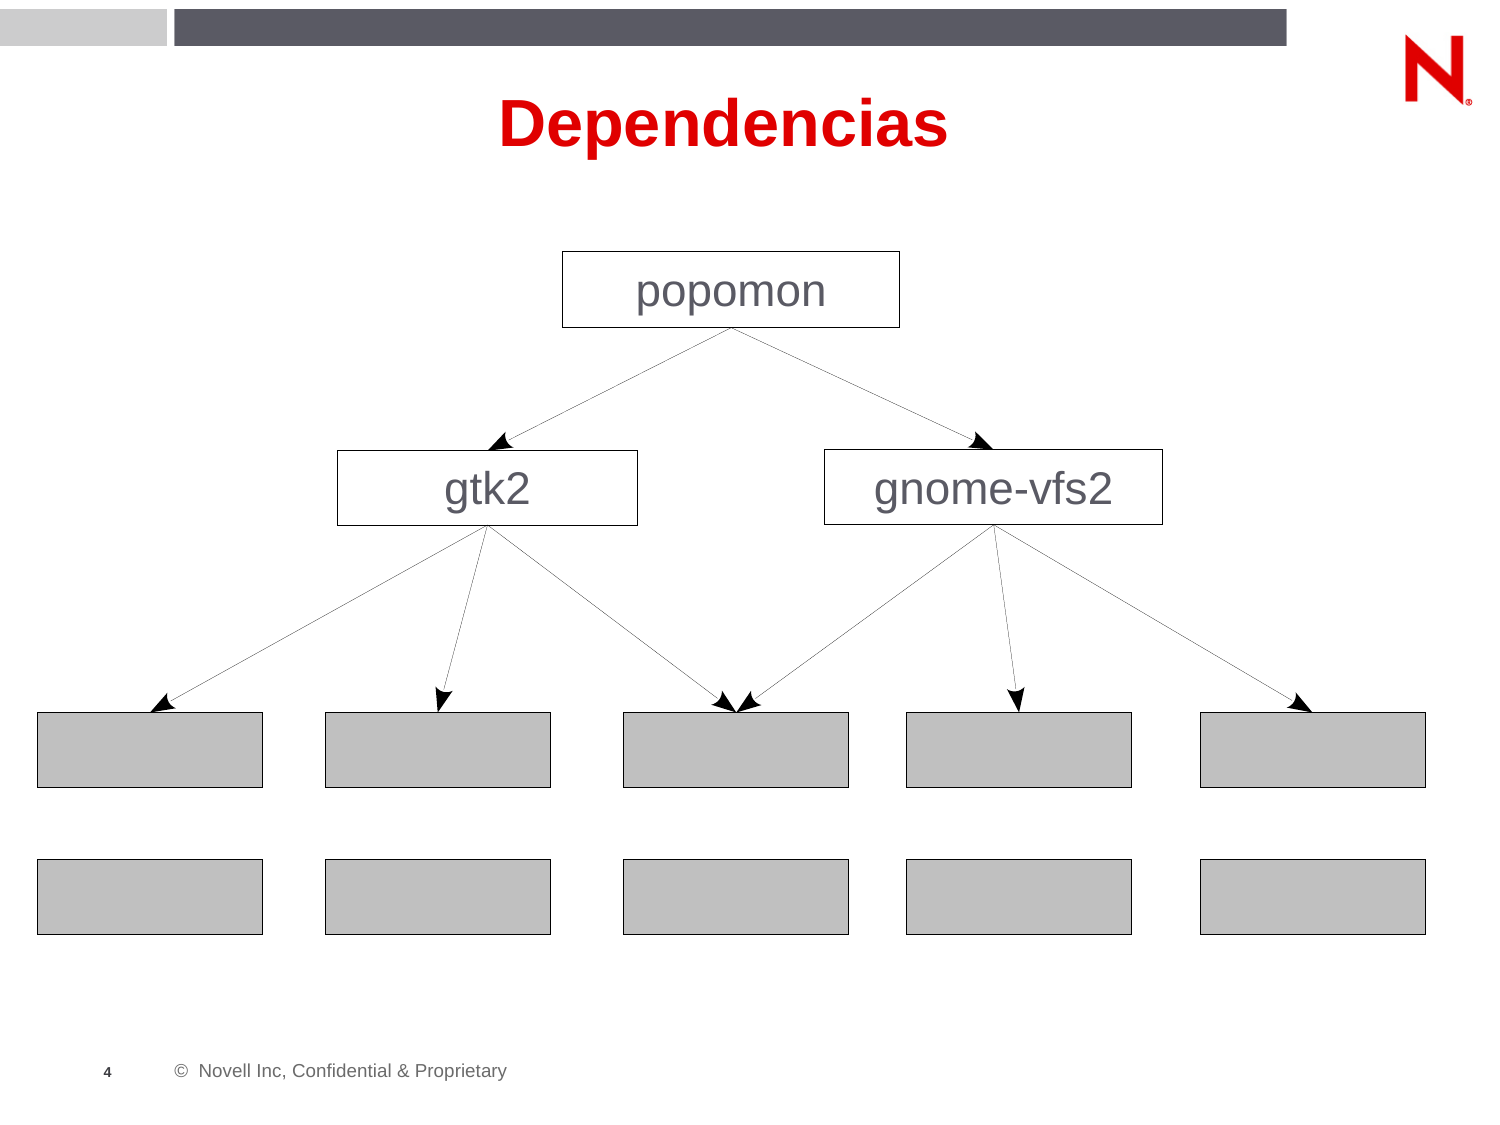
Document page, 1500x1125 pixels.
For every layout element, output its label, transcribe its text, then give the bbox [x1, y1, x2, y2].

text_box [1200, 712, 1426, 788]
text_box [623, 712, 849, 788]
text_box gtk2 [337, 450, 638, 526]
text_box gnome-vfs2 [824, 449, 1163, 525]
text_box [906, 712, 1132, 788]
picture [1403, 32, 1473, 107]
text_box [37, 712, 263, 788]
text_box [623, 859, 849, 935]
text_box popomon [562, 251, 900, 328]
title Dependencias [173, 41, 1276, 205]
text_box [325, 712, 551, 788]
text_box [325, 859, 551, 935]
text_box [37, 859, 263, 935]
text_box [906, 859, 1132, 935]
text_box [1200, 859, 1426, 935]
